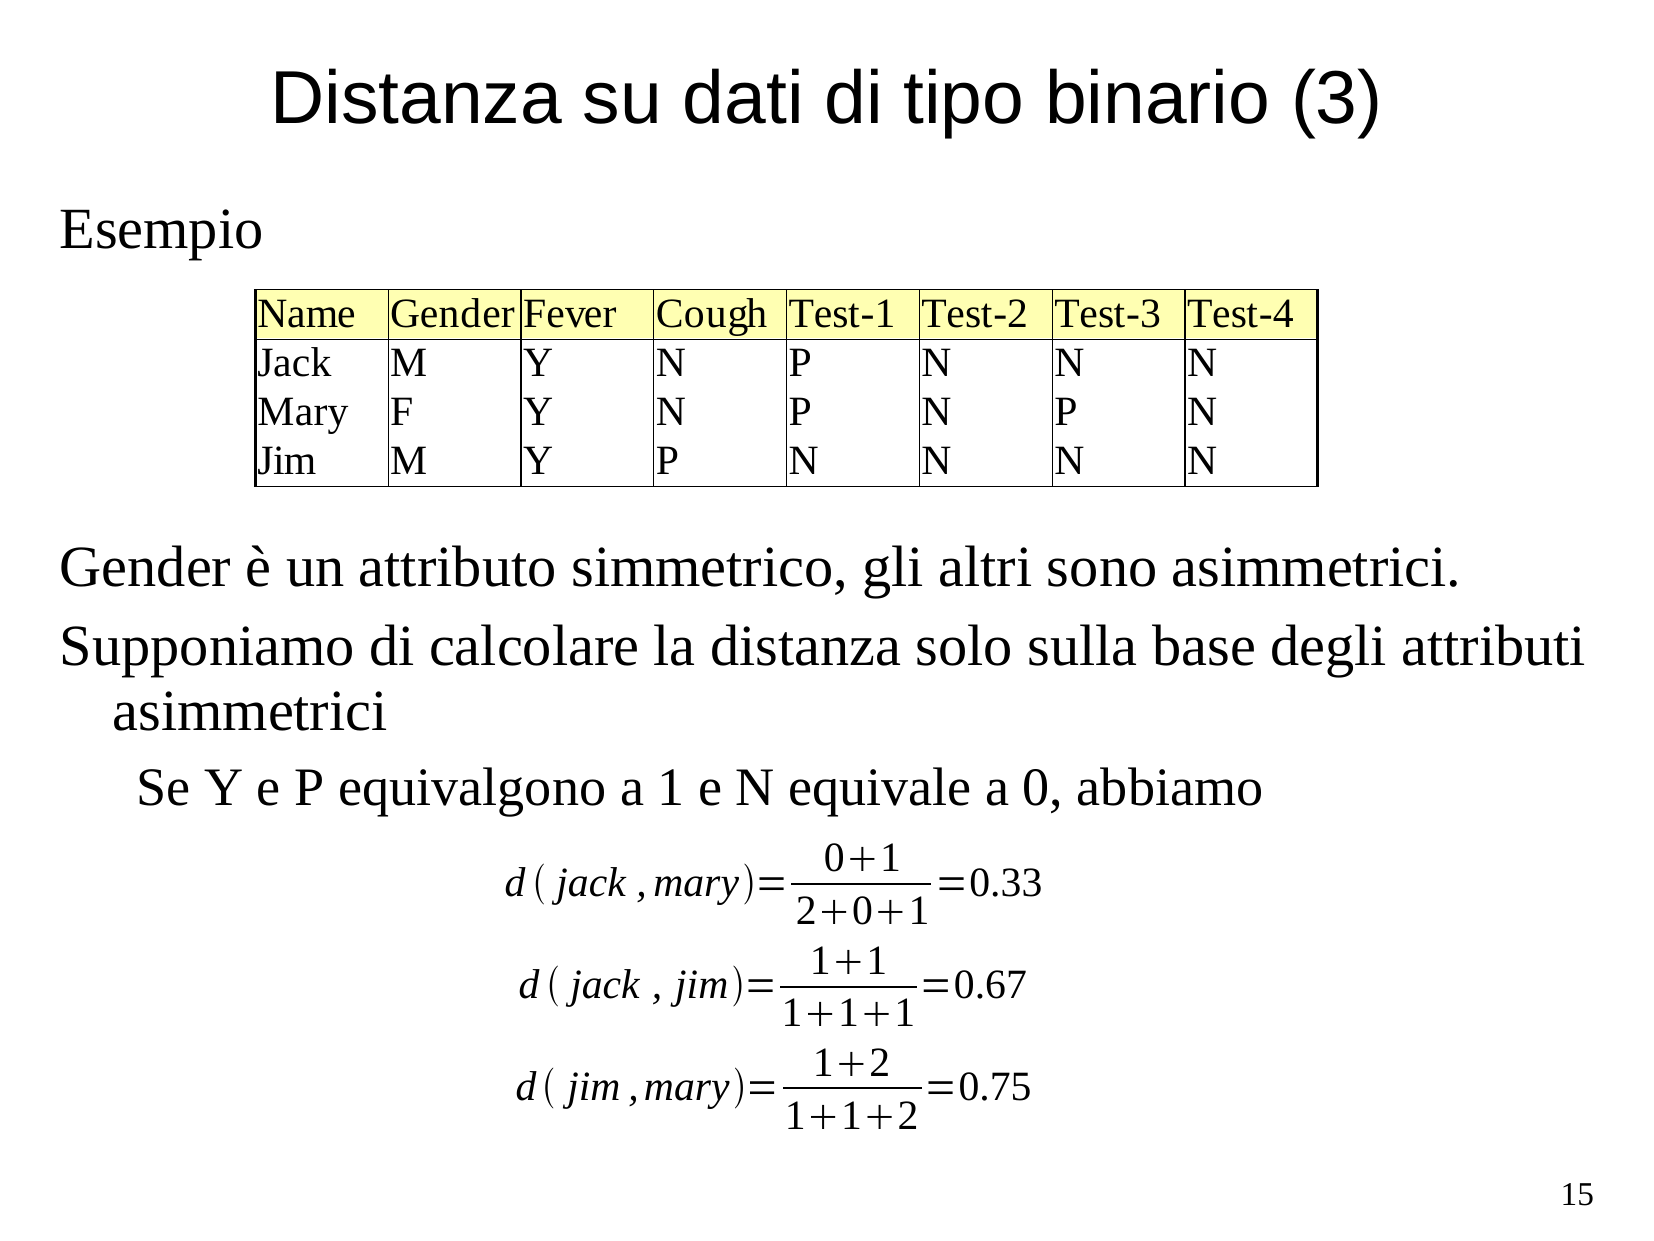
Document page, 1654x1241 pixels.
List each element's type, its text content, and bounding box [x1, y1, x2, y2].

list Esempio Gender è un attributo simmetrico, gli altri sono asimmetrici. Supponiamo di calcolare la distanza solo sulla base degli attributi asimmetrici Se Y e P equivalgono a 1 e N equivale a 0, abbiamo [42, 196, 1612, 1187]
chart [496, 830, 1049, 1139]
chart [253, 287, 1321, 494]
title Distanza su dati di tipo binario (3) [37, 30, 1617, 166]
